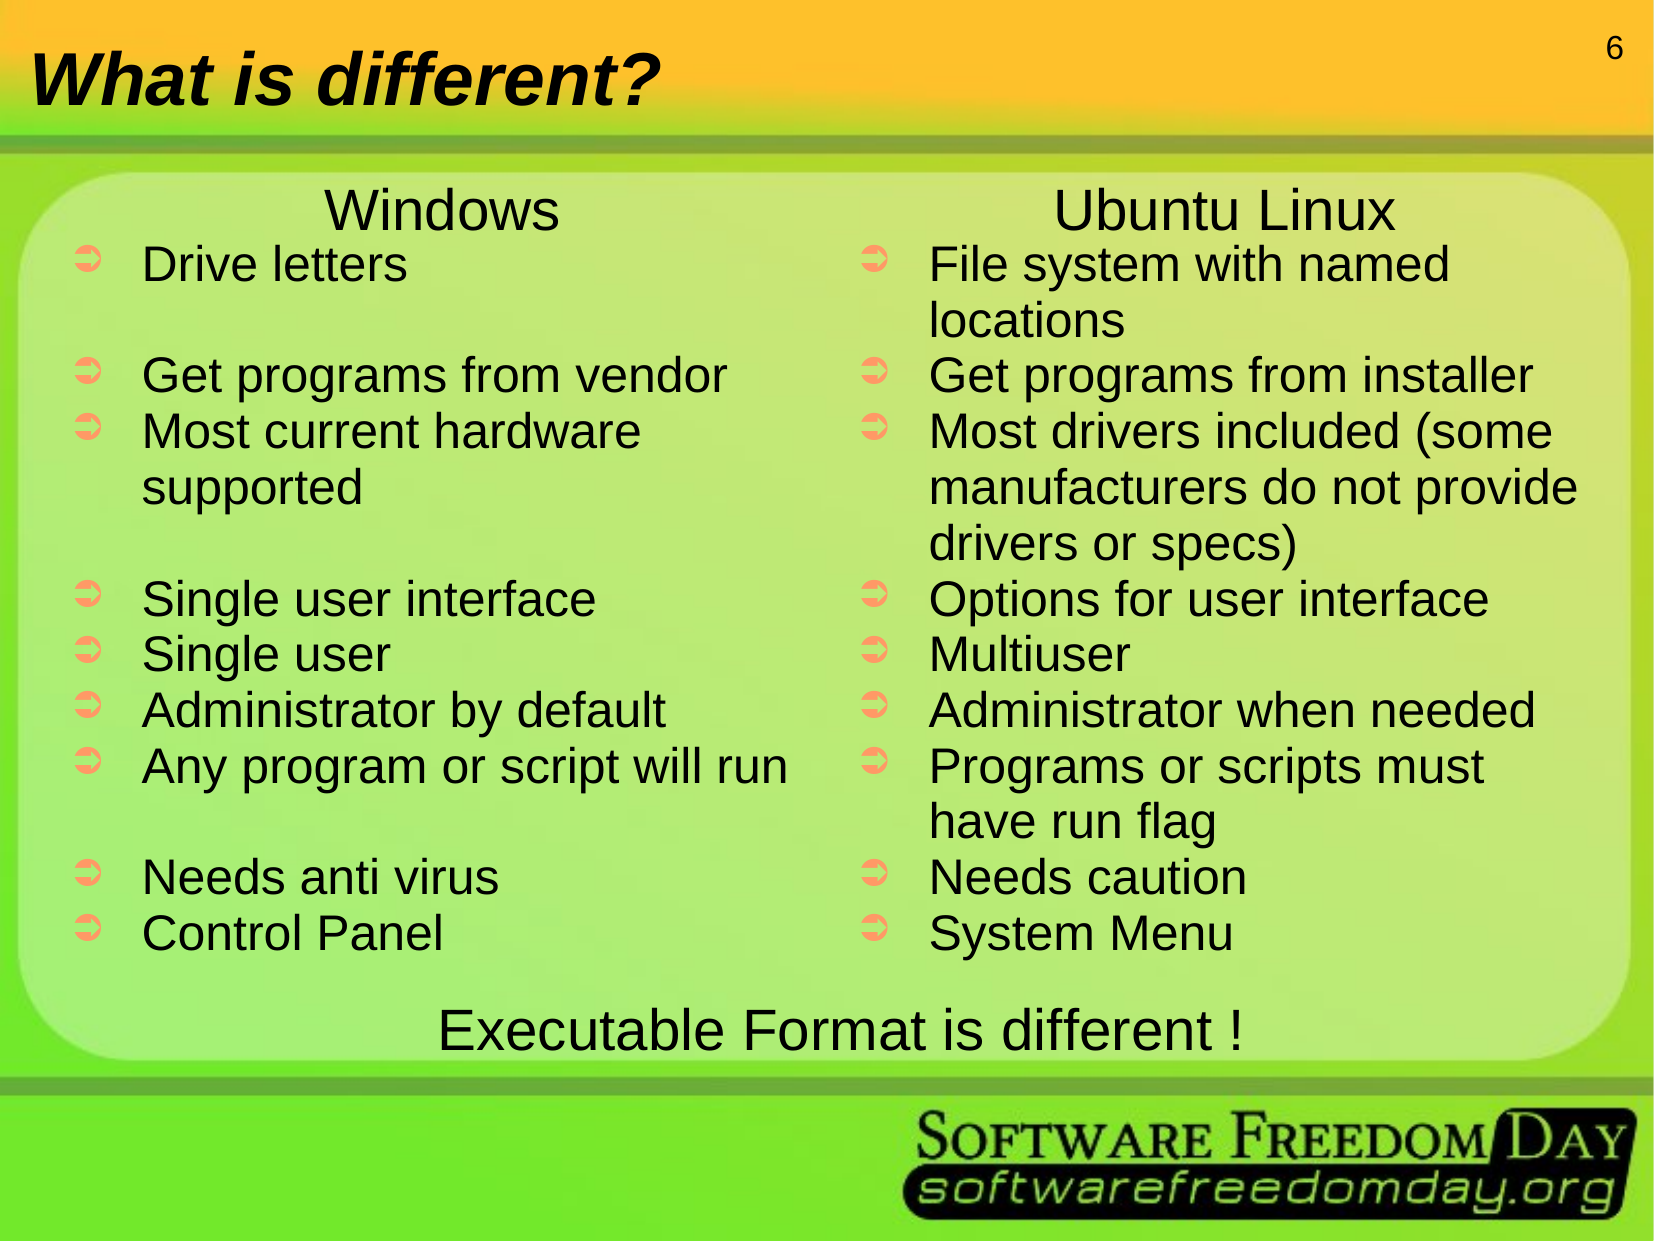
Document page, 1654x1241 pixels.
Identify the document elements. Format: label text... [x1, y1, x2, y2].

list File system with named locations Get programs from installer Most drivers included (some manufacturers do not provide drivers or specs) Options for user interface Multiuser Administrator when needed Programs or scripts must have run flag Needs caution System Menu [845, 236, 1596, 962]
text_box Windows [88, 177, 798, 243]
title What is different? [29, 0, 1442, 159]
text_box Executable Format is different ! [88, 997, 1595, 1063]
text_box Ubuntu Linux [856, 177, 1595, 243]
list Drive letters Get programs from vendor Most current hardware supported Single user interface Single user Administrator by default Any program or script will run Needs anti virus Control Panel [59, 236, 809, 962]
picture [0, 0, 1654, 1241]
